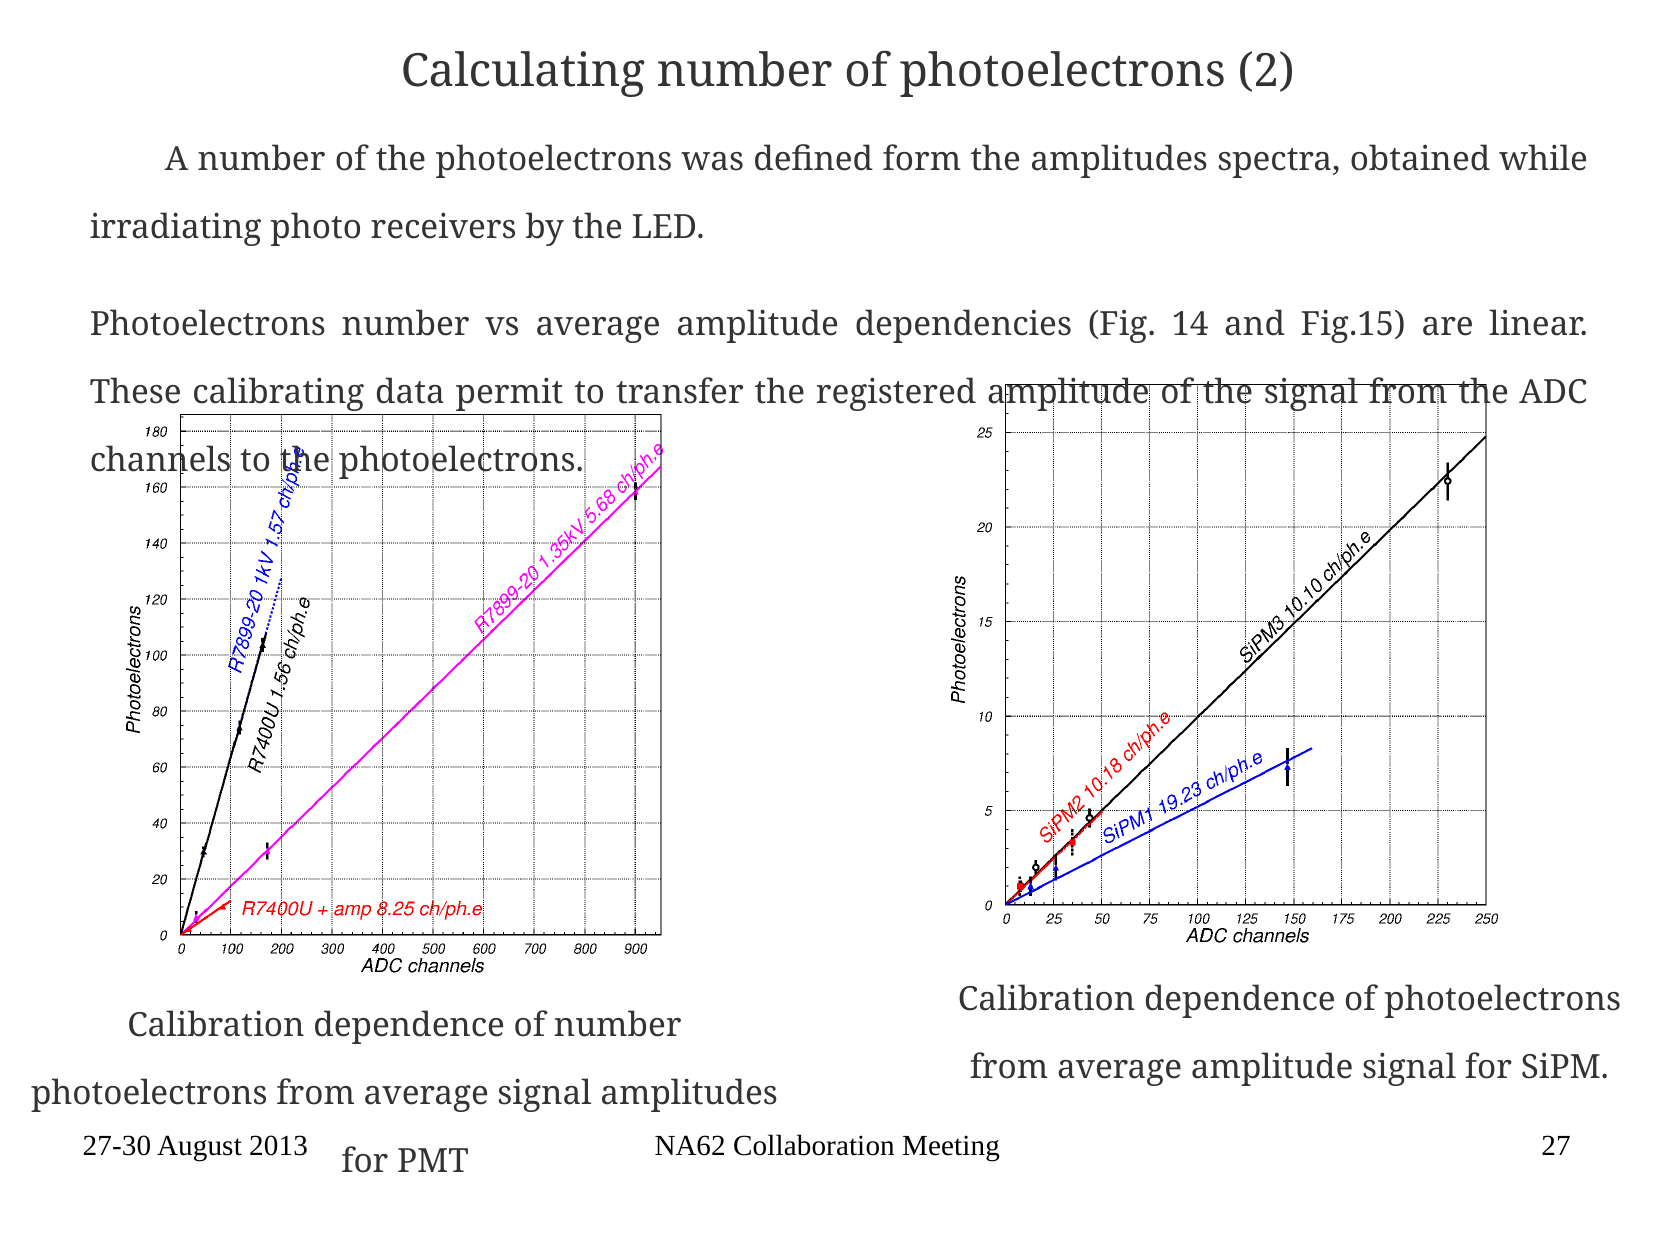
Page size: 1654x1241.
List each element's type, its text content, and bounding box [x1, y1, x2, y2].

text_box Calibration dependence of photoelectrons from average amplitude signal for SiPM. [930, 945, 1651, 1114]
picture [120, 419, 721, 976]
text_box A number of the photoelectrons was defined form the amplitudes spectra, obtained while irradiating photo receivers by the LED. Photoelectrons number vs average amplitude dependencies (Fig. 14 and Fig.15) are linear. These calibrating data permit to transfer the registered amplitude of the signal from the ADC channels to the photoelectrons. [75, 105, 1606, 419]
text_box Calibration dependence of number photoelectrons from average signal amplitudes for PMT [15, 971, 796, 1141]
picture [945, 419, 1546, 946]
text_box Calculating number of photoelectrons (2) [136, 30, 1561, 102]
